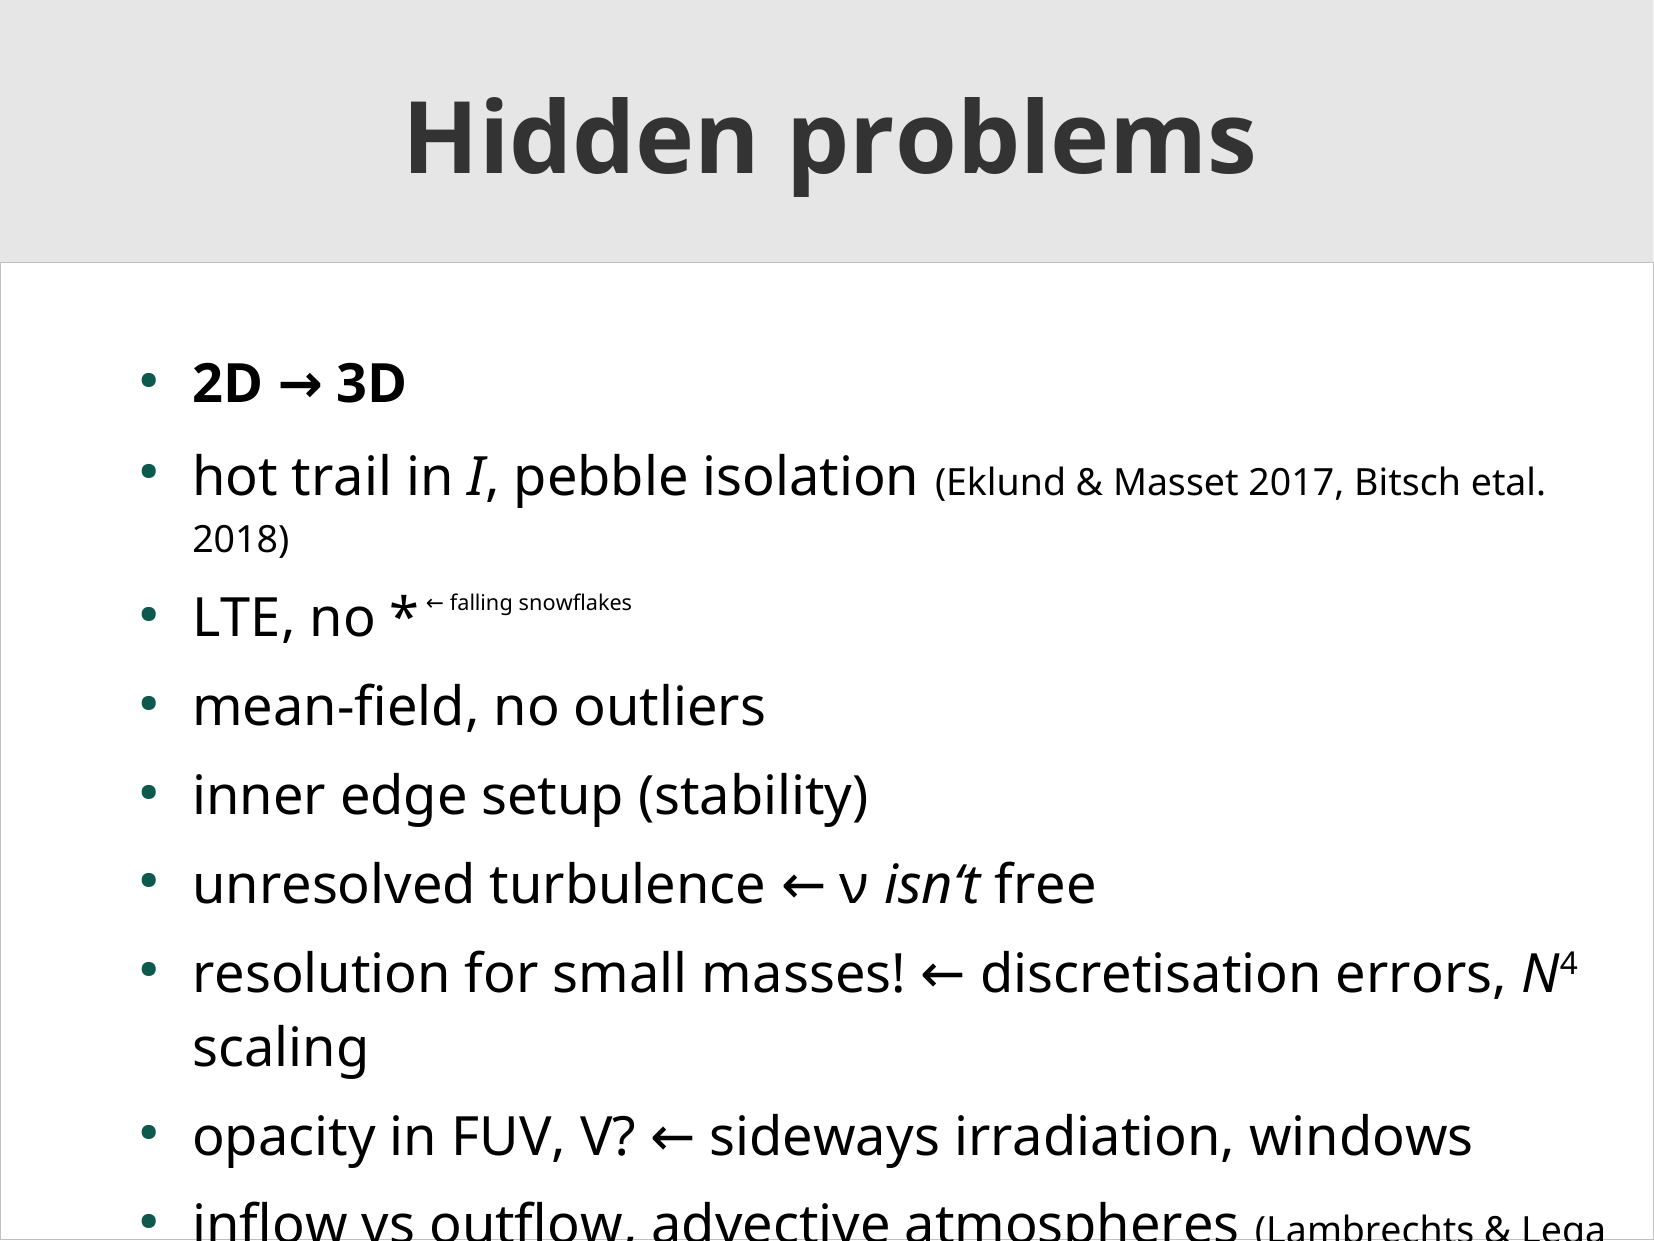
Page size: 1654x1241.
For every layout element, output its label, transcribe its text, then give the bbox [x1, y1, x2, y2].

title Hidden problems [124, 31, 1537, 239]
list 2D → 3D hot trail in I, pebble isolation (Eklund & Masset 2017, Bitsch etal. 2018) LTE, no * ← falling snowflakes mean-field, no outliers inner edge setup (stability) unresolved turbulence ← ν isn‘t free resolution for small masses! ← discretisation errors, N4 scaling opacity in FUV, V? ← sideways irradiation, windows inflow vs outflow, advective atmospheres (Lambrechts & Lega 2017) GPUs (Benítez-Llambay & Masset 2016) [121, 344, 1636, 1214]
